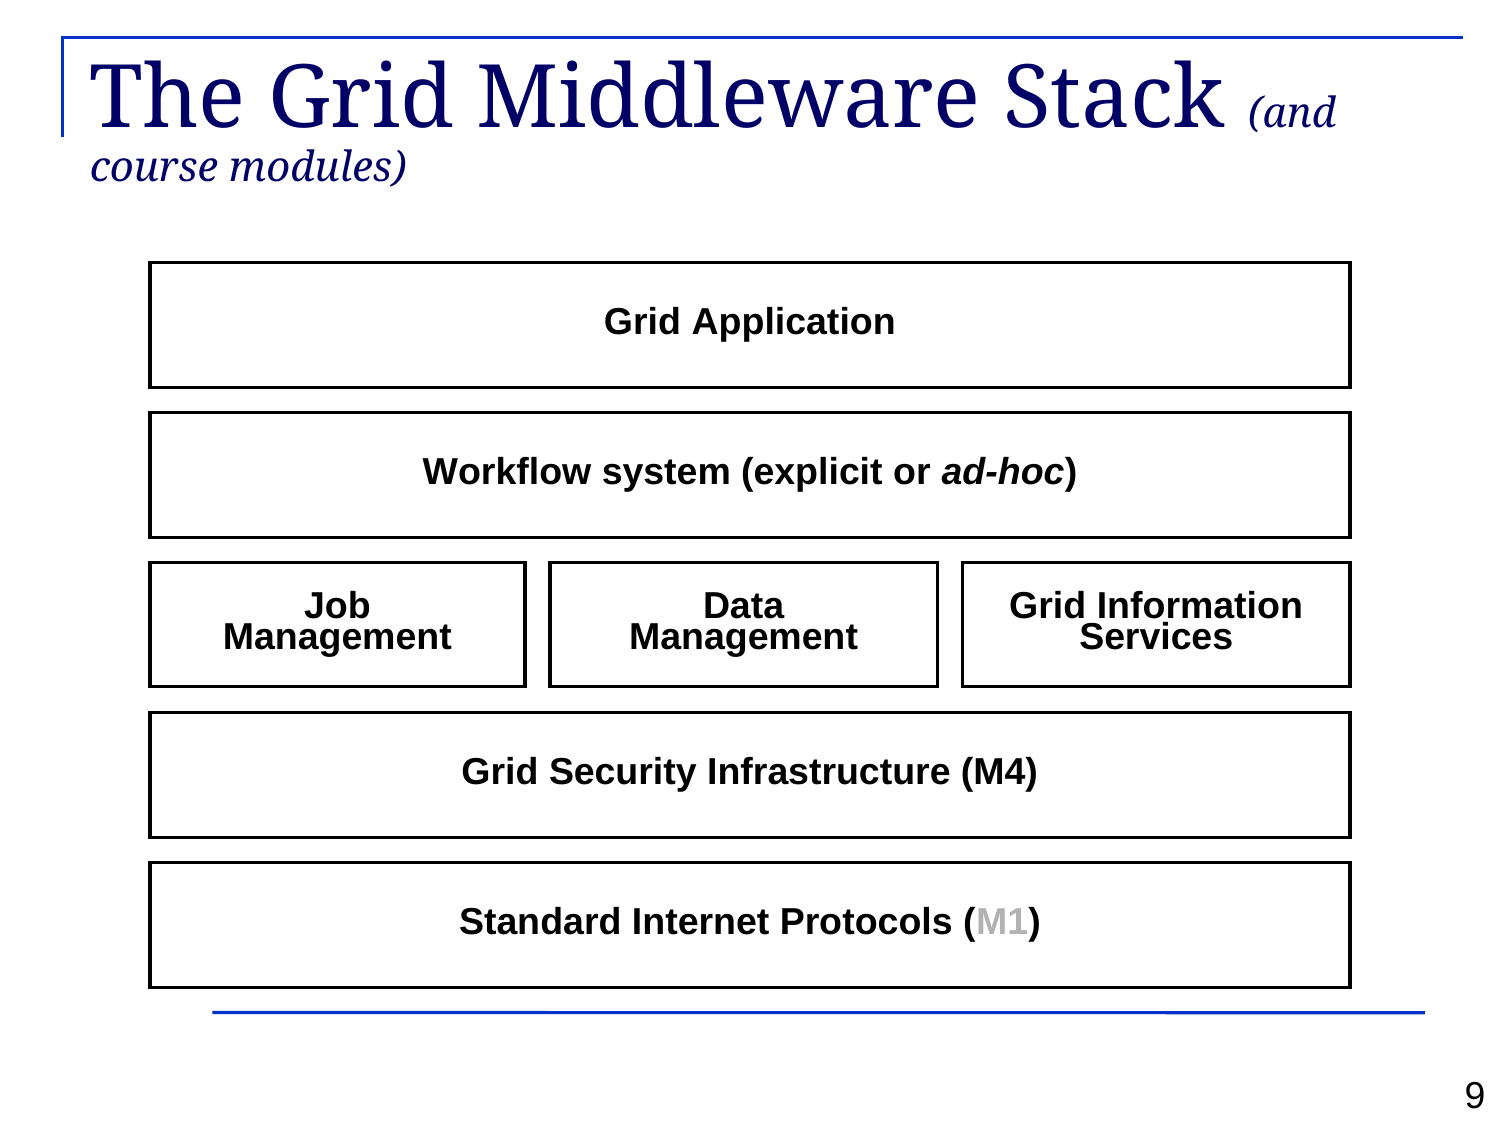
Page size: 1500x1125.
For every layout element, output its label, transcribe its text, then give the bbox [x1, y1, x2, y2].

text_box Workflow system (explicit or ad-hoc) [150, 412, 1351, 538]
text_box Grid Security Infrastructure (M4) [150, 712, 1351, 838]
text_box Data Management [549, 562, 938, 687]
text_box Standard Internet Protocols (M1) [150, 862, 1351, 988]
title The Grid Middleware Stack (and course modules) [74, 45, 1361, 200]
text_box Job Management [150, 562, 526, 687]
text_box Grid Application [150, 262, 1351, 388]
text_box Grid Information Services [962, 562, 1351, 687]
text_box <number> [1425, 1075, 1500, 1123]
